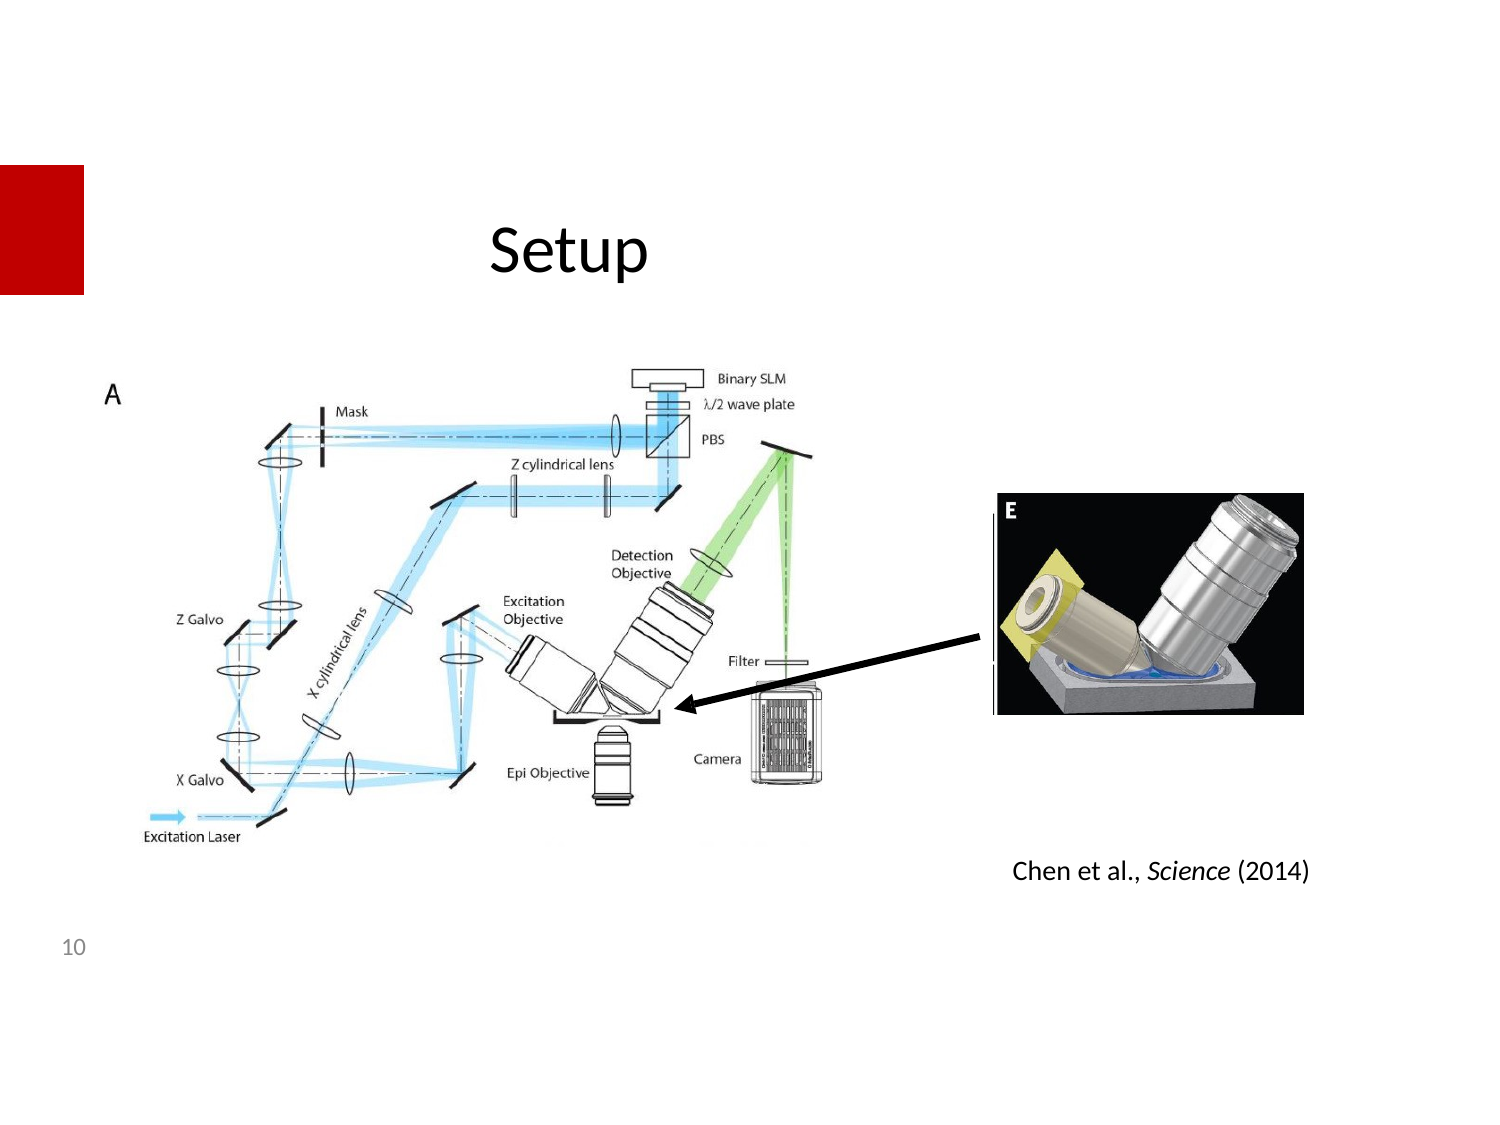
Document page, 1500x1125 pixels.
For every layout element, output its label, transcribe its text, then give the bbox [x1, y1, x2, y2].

text_box [673, 633, 981, 715]
picture [993, 493, 1304, 715]
text_box [1, 167, 82, 293]
title Setup [84, 202, 1069, 288]
picture [101, 364, 830, 847]
text_box Chen et al., Science (2014) [1011, 850, 1315, 887]
text_box 10 [56, 929, 319, 961]
